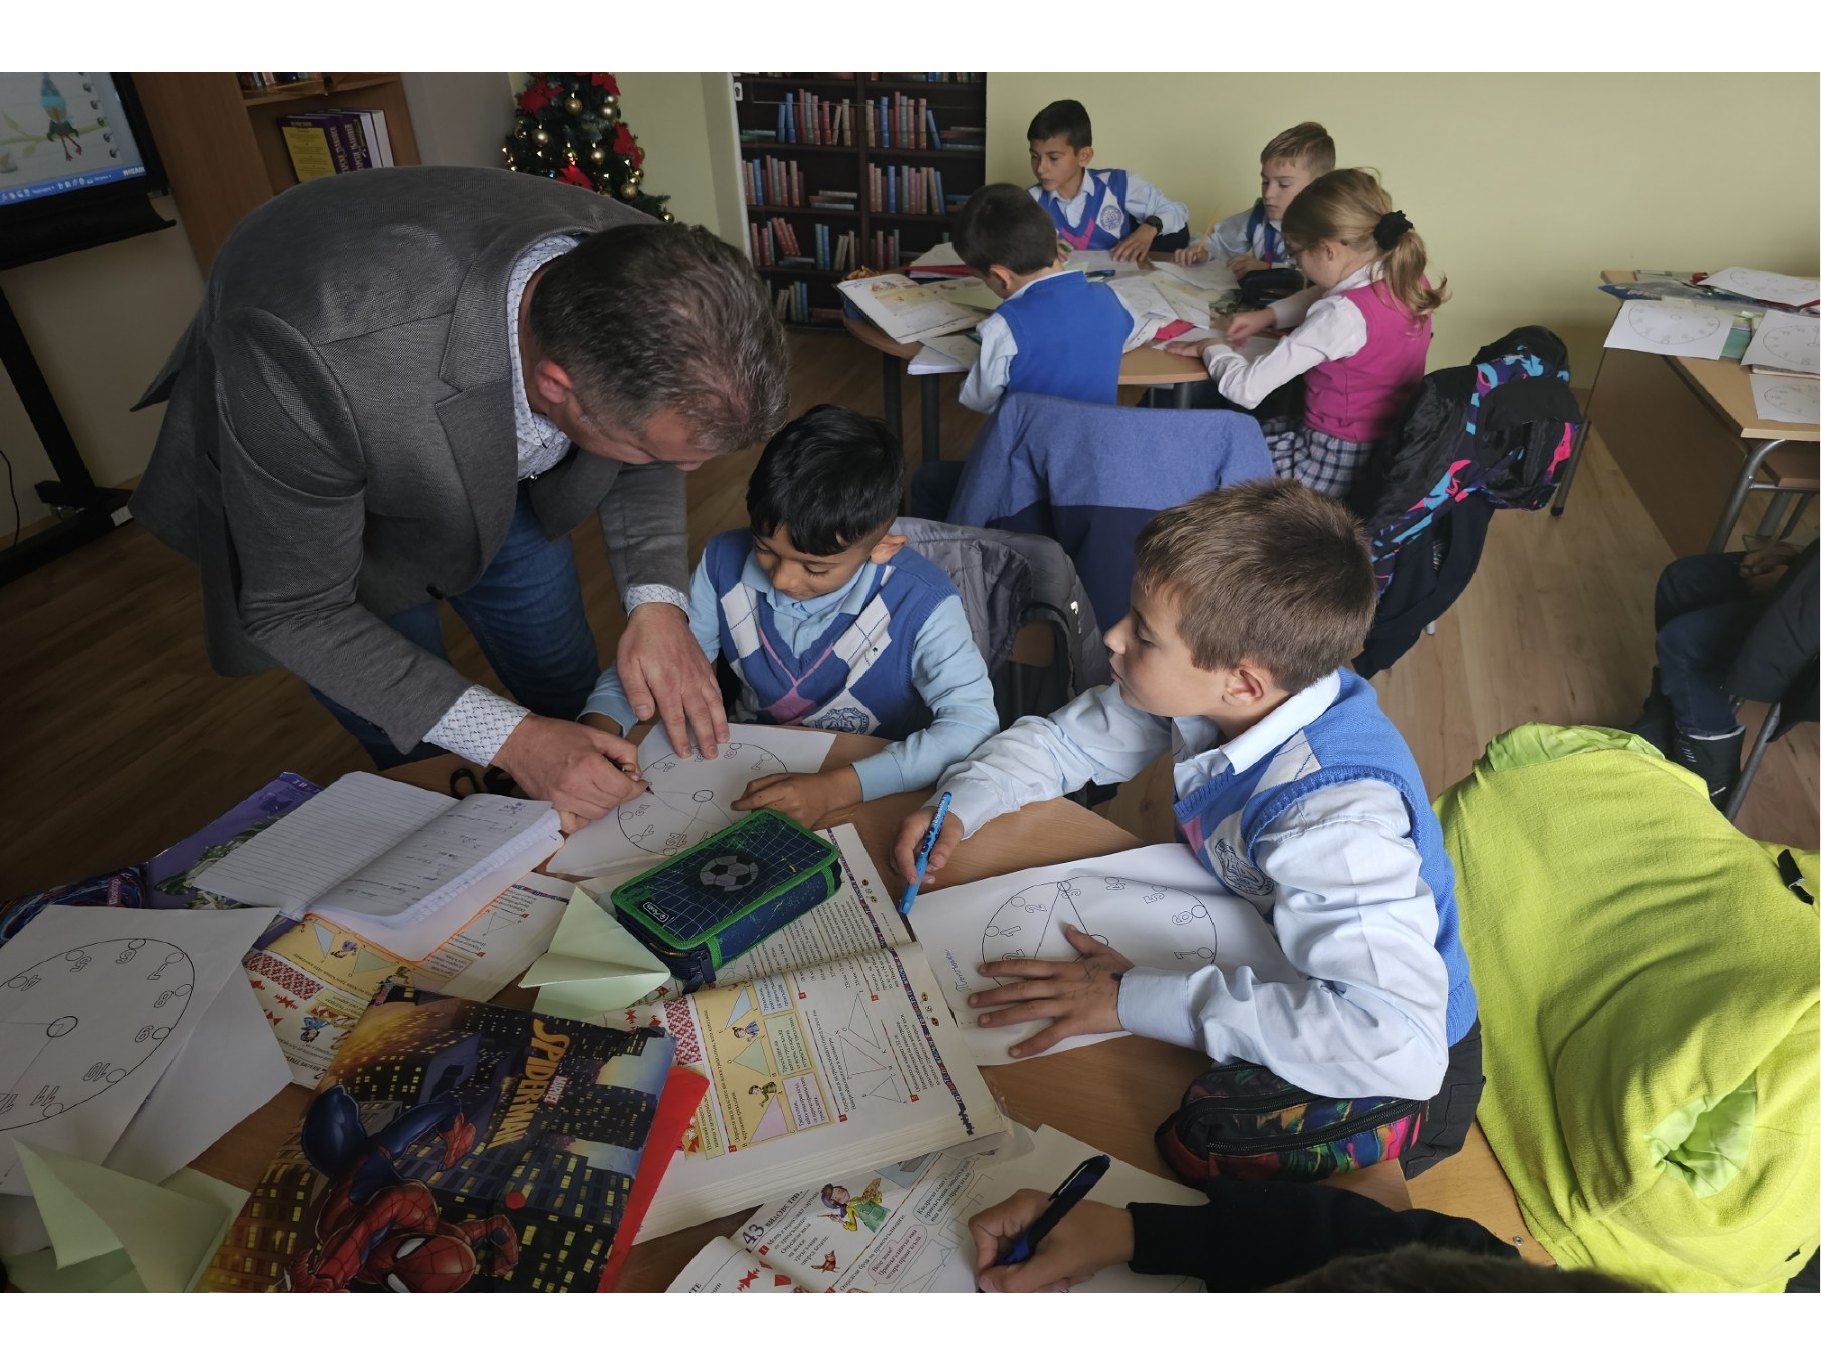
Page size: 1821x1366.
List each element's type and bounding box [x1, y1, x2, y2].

picture [0, 72, 1821, 1293]
